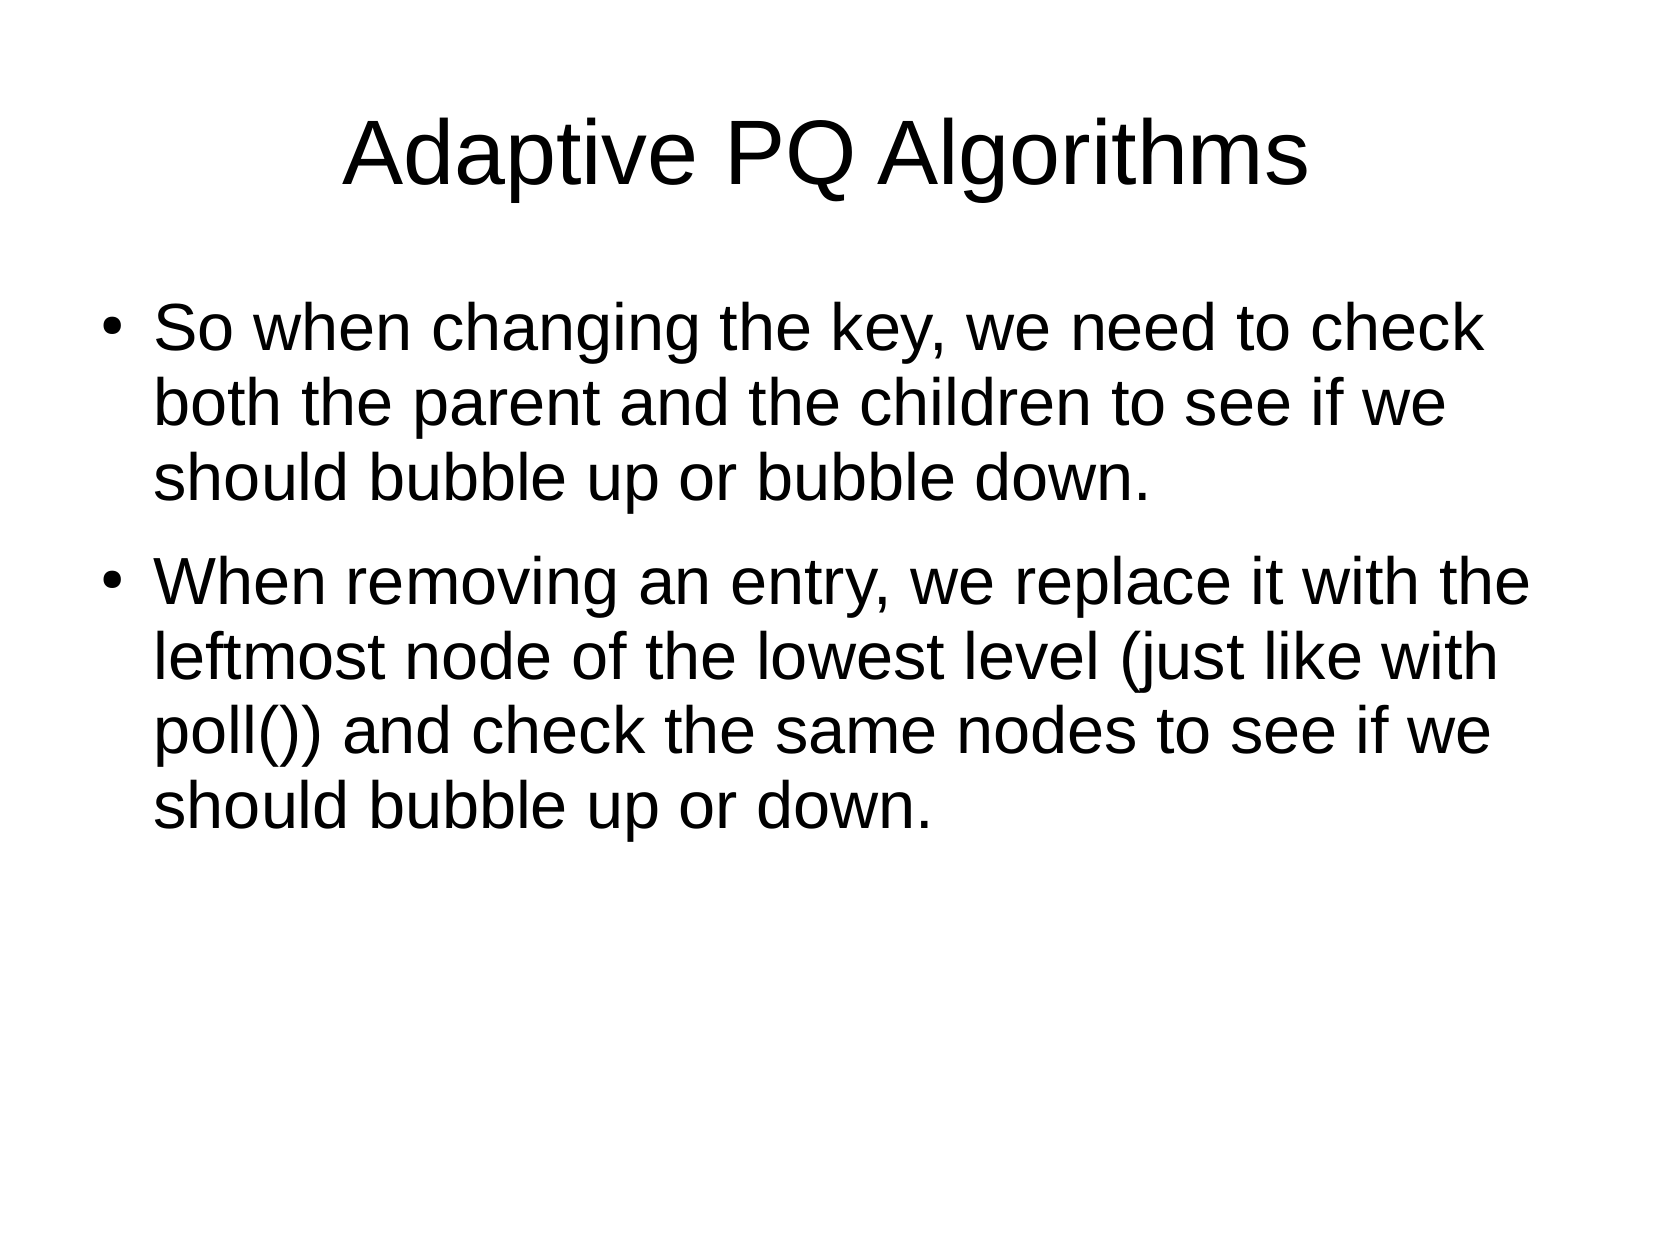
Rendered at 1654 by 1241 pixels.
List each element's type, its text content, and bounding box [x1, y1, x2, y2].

title Adaptive PQ Algorithms [82, 56, 1571, 250]
list So when changing the key, we need to check both the parent and the children to see if we should bubble up or bubble down. When removing an entry, we replace it with the leftmost node of the lowest level (just like with poll()) and check the same nodes to see if we should bubble up or down. [82, 290, 1571, 1094]
